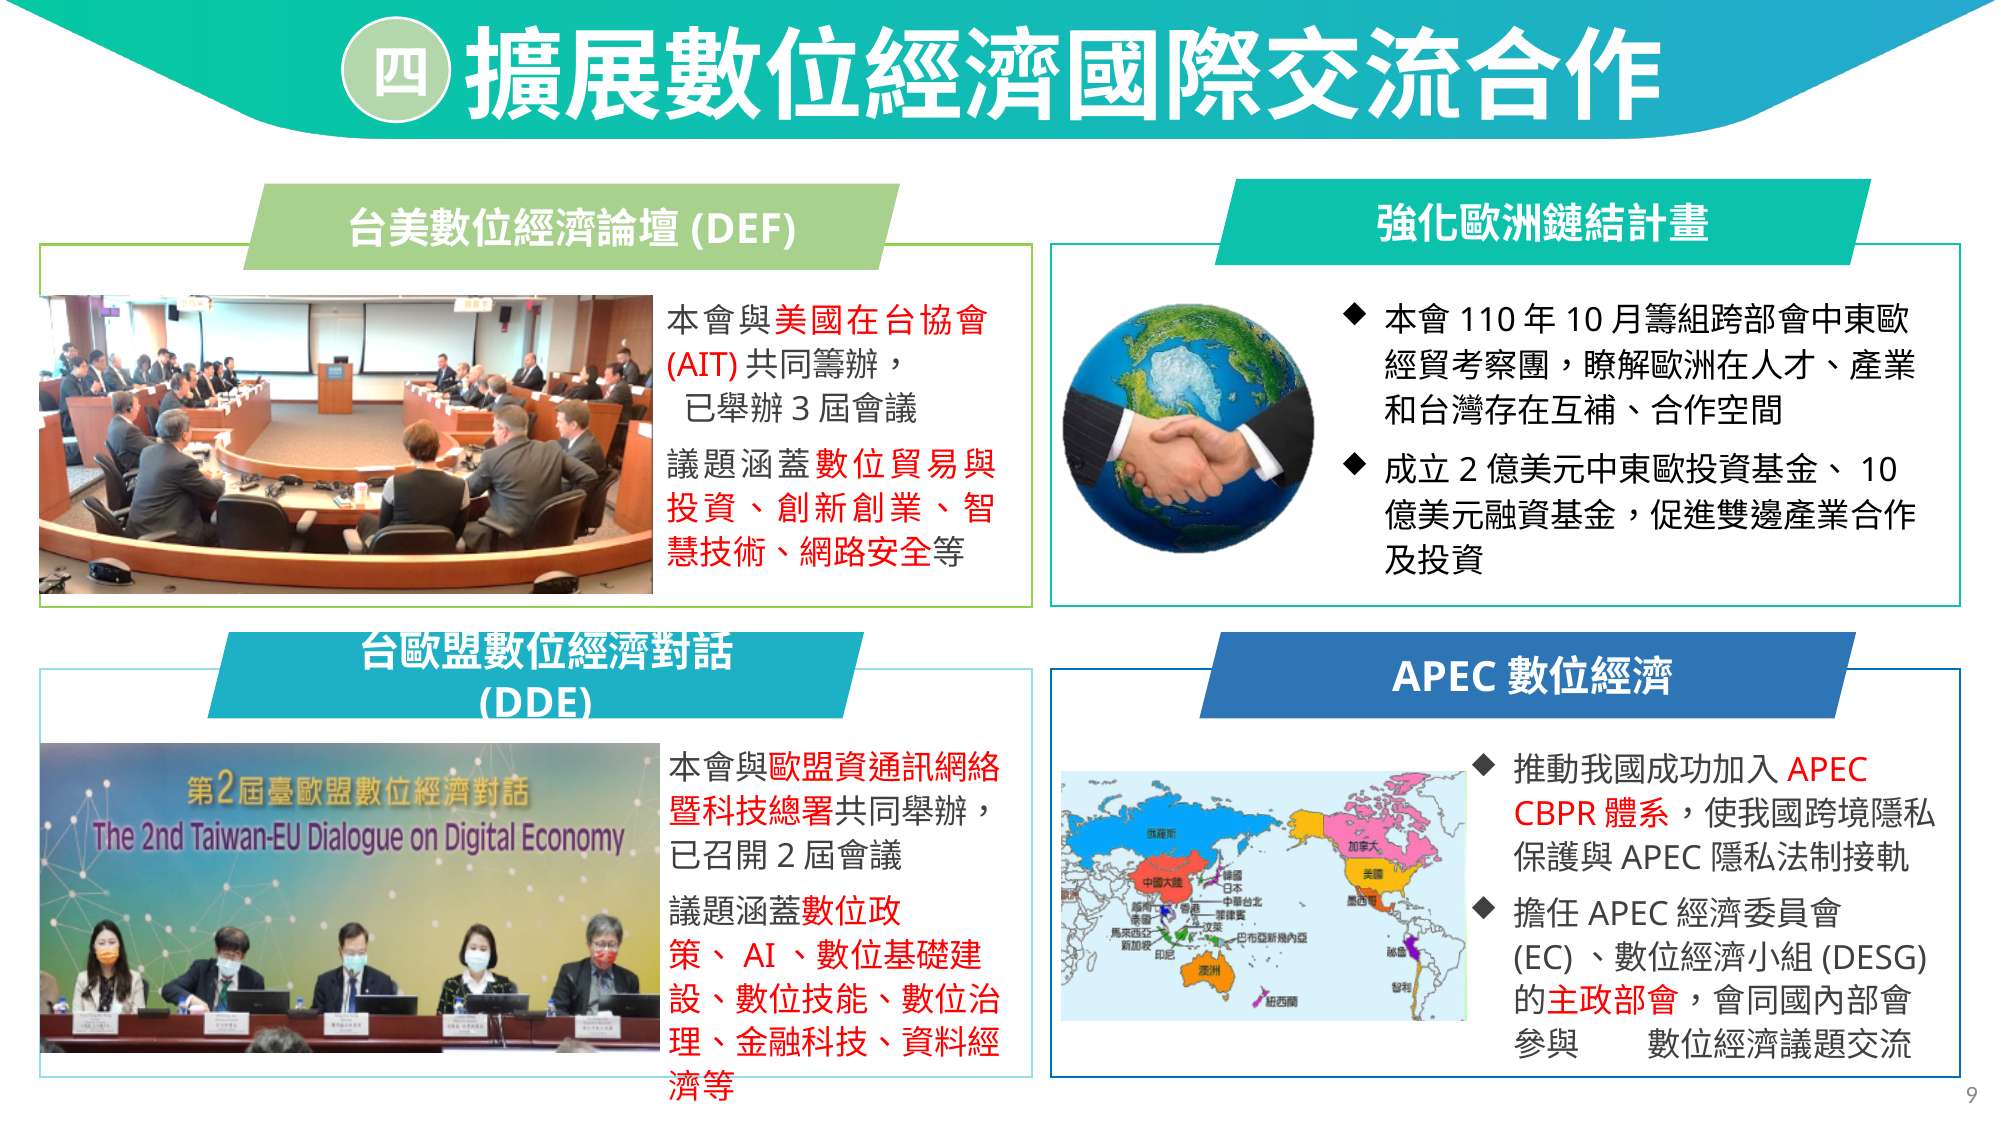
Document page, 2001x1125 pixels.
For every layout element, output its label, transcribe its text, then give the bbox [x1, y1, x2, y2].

text_box 推動我國成功加入APEC CBPR體系，使我國跨境隱私保護與APEC隱私法制接軌 擔任APEC經濟委員會(EC)、數位經濟小組(DESG)的主政部會，會同國內部會參與 數位經濟議題交流 [1454, 737, 1960, 1071]
text_box 四 [342, 17, 450, 122]
text_box 本會與歐盟資通訊網絡暨科技總署共同舉辦，已召開2屆會議 議題涵蓋數位政策、AI、數位基礎建設、數位技能、數位治理、金融科技、資料經濟等 [654, 735, 1028, 1113]
picture [39, 295, 653, 594]
picture [40, 743, 654, 1053]
text_box 台歐盟數位經濟對話(DDE) [207, 632, 865, 719]
slide_number <編號> [1543, 1071, 1959, 1076]
picture [1060, 301, 1316, 555]
text_box 擴展數位經濟國際交流合作 [388, 4, 1739, 140]
text_box 台美數位經濟論壇(DEF) [243, 183, 900, 270]
picture [1061, 771, 1454, 1021]
picture [0, 0, 2000, 139]
text_box 本會110年10月籌組跨部會中東歐經貿考察團，瞭解歐洲在人才、產業和台灣存在互補、合作空間 成立2億美元中東歐投資基金、10億美元融資基金，促進雙邊產業合作及投資 [1325, 284, 1937, 587]
text_box 強化歐洲鏈結計畫 [1214, 178, 1872, 266]
slide_number <編號> [1543, 1063, 1994, 1124]
text_box 本會與美國在台協會(AIT)共同籌辦， 已舉辦3屆會議 議題涵蓋數位貿易與投資、創新創業、智慧技術、網路安全等 [652, 288, 1012, 579]
text_box APEC數位經濟 [1199, 632, 1857, 719]
